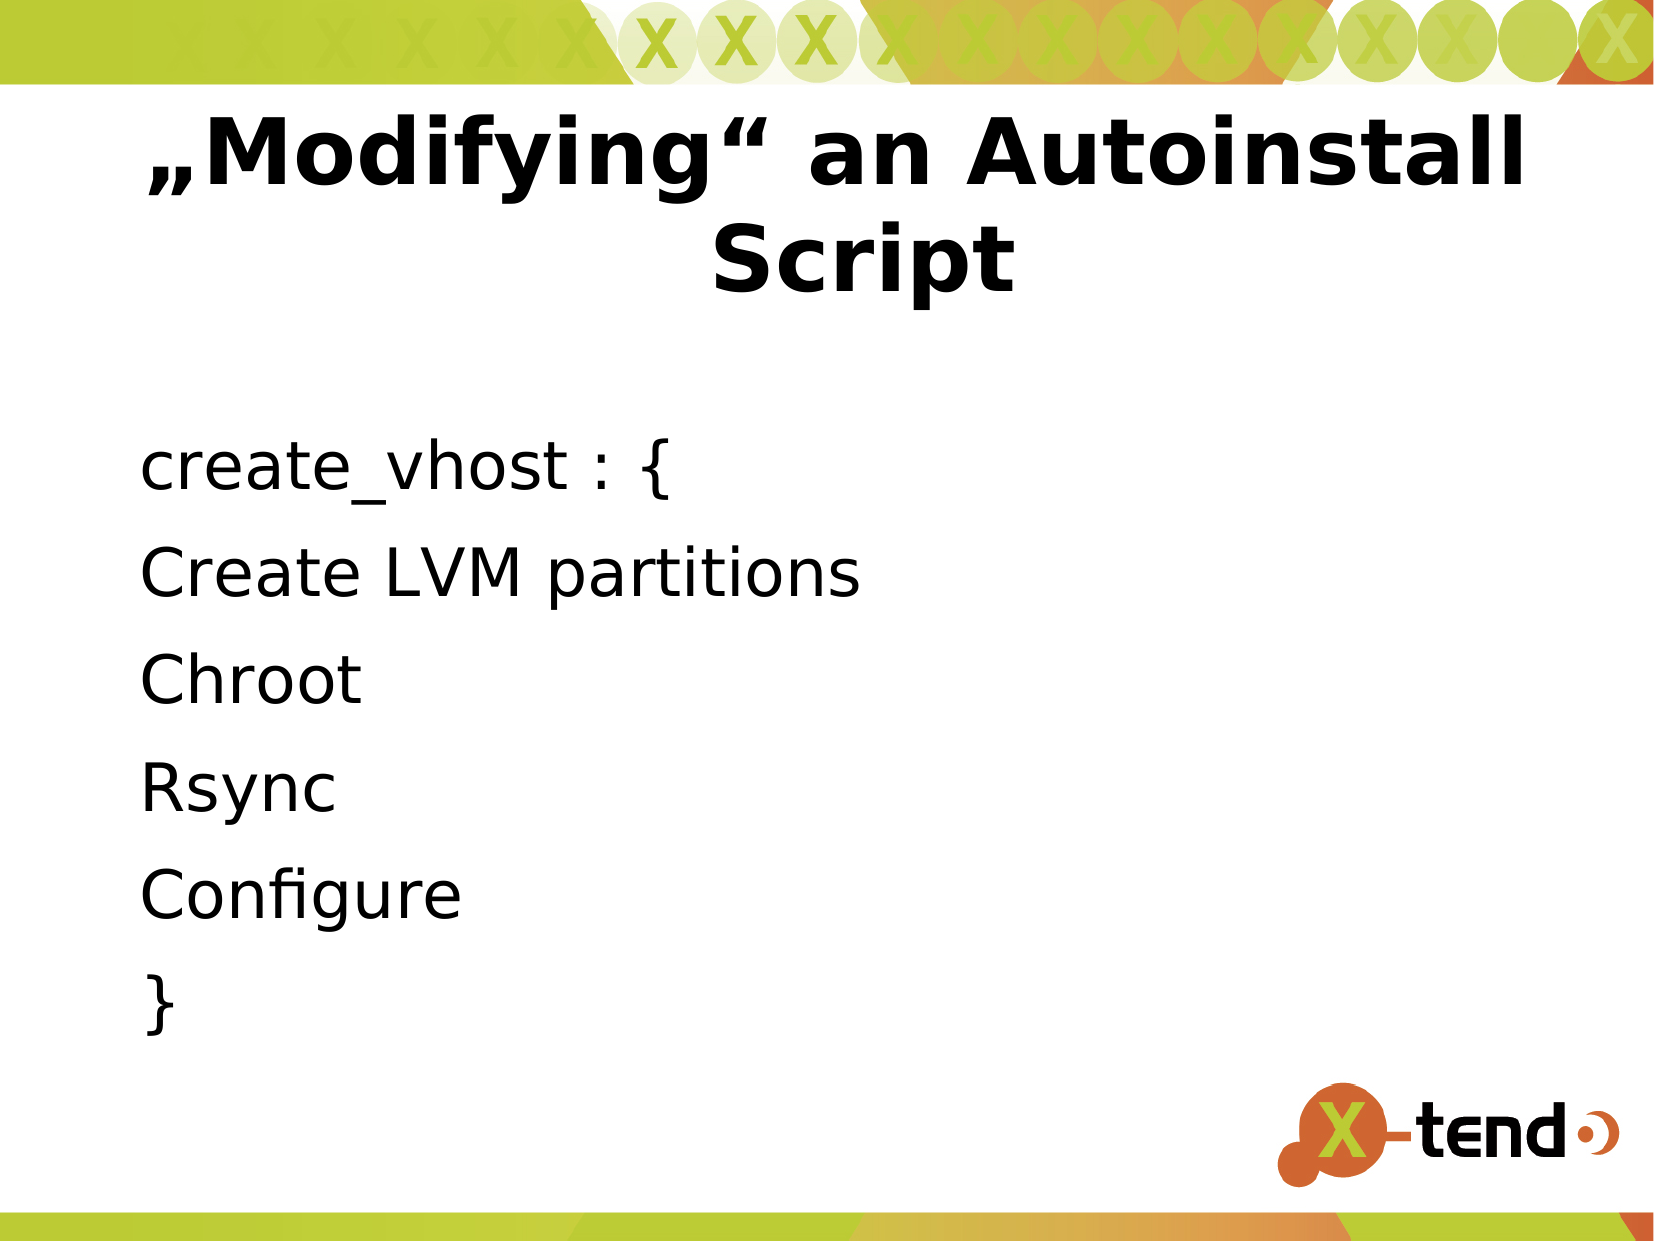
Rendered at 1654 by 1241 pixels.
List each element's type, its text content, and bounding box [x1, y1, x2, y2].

picture [0, 0, 1654, 1241]
list create_vhost : { Create LVM partitions Chroot Rsync Configure } [121, 319, 1534, 1120]
title „Modifying“ an Autoinstall Script [121, 99, 1534, 314]
